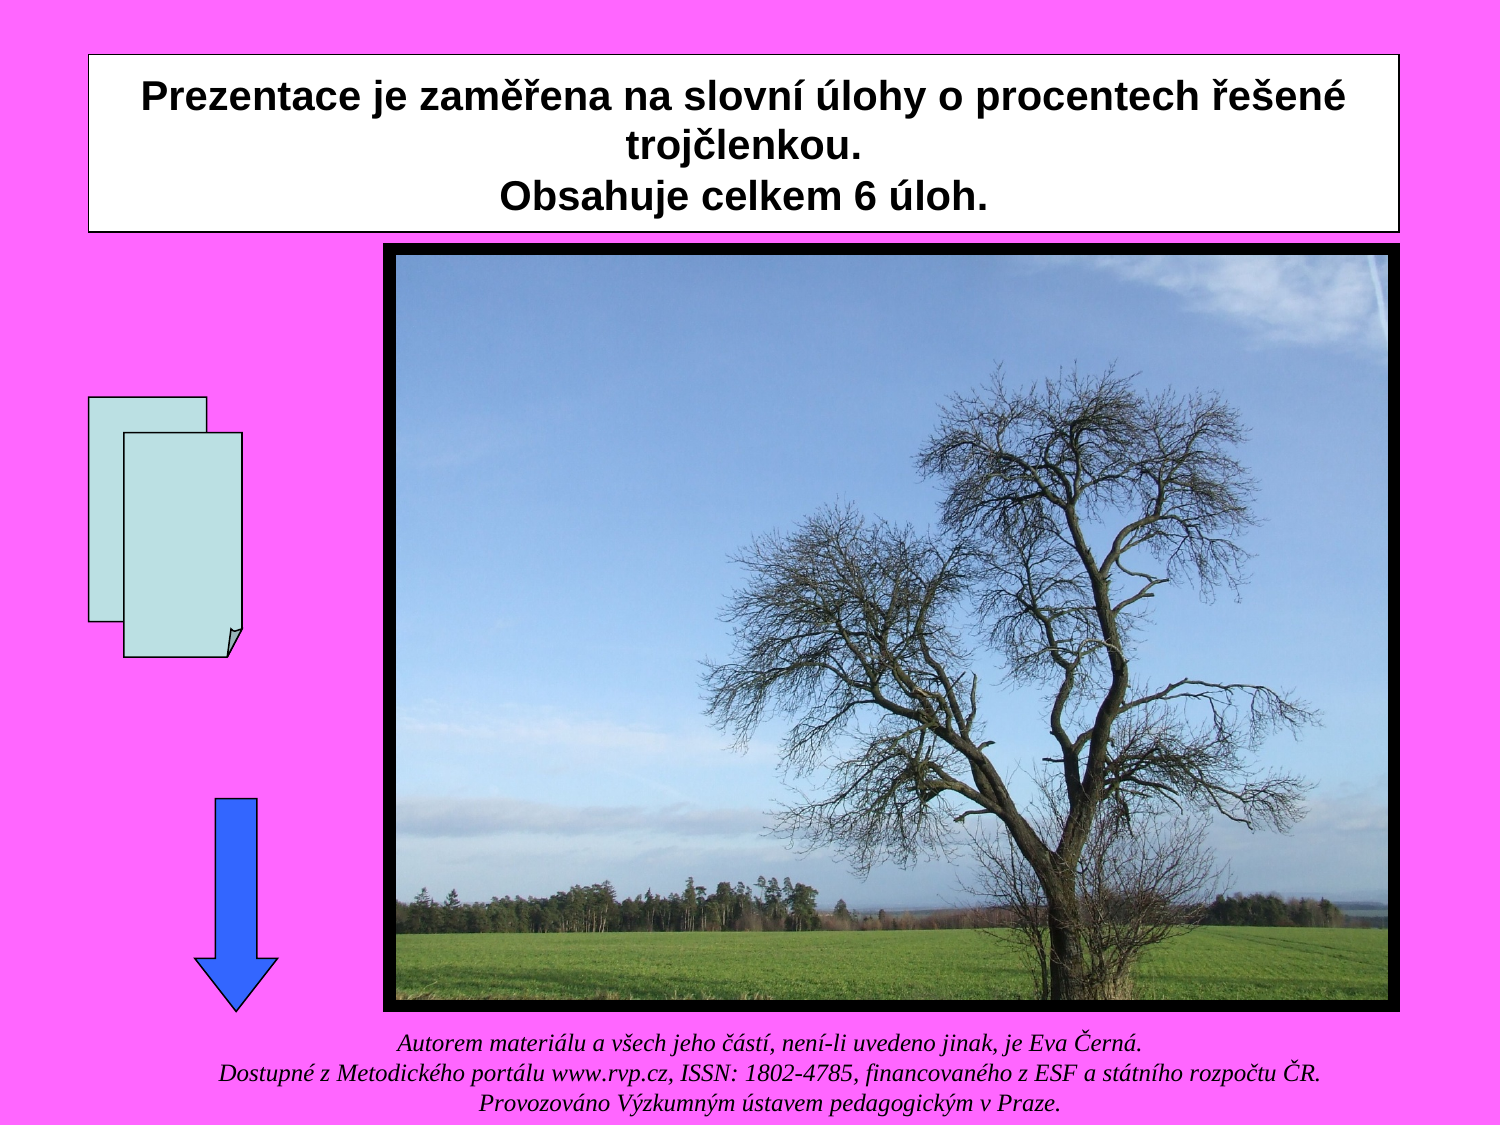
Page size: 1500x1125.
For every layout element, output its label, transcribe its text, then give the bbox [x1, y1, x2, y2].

text_box [194, 798, 278, 1012]
title Prezentace je zaměřena na slovní úlohy o procentech řešené trojčlenkou. Obsahuje celkem 6 úloh. [88, 54, 1400, 232]
text_box Autorem materiálu a všech jeho částí, není-li uvedeno jinak, je Eva Černá. Dostupné z Metodického portálu www.rvp.cz, ISSN: 1802-4785, financovaného z ESF a státního rozpočtu ČR. Provozováno Výzkumným ústavem pedagogickým v Praze. [41, 1018, 1500, 1125]
picture [395, 255, 1388, 1000]
text_box [88, 397, 243, 658]
